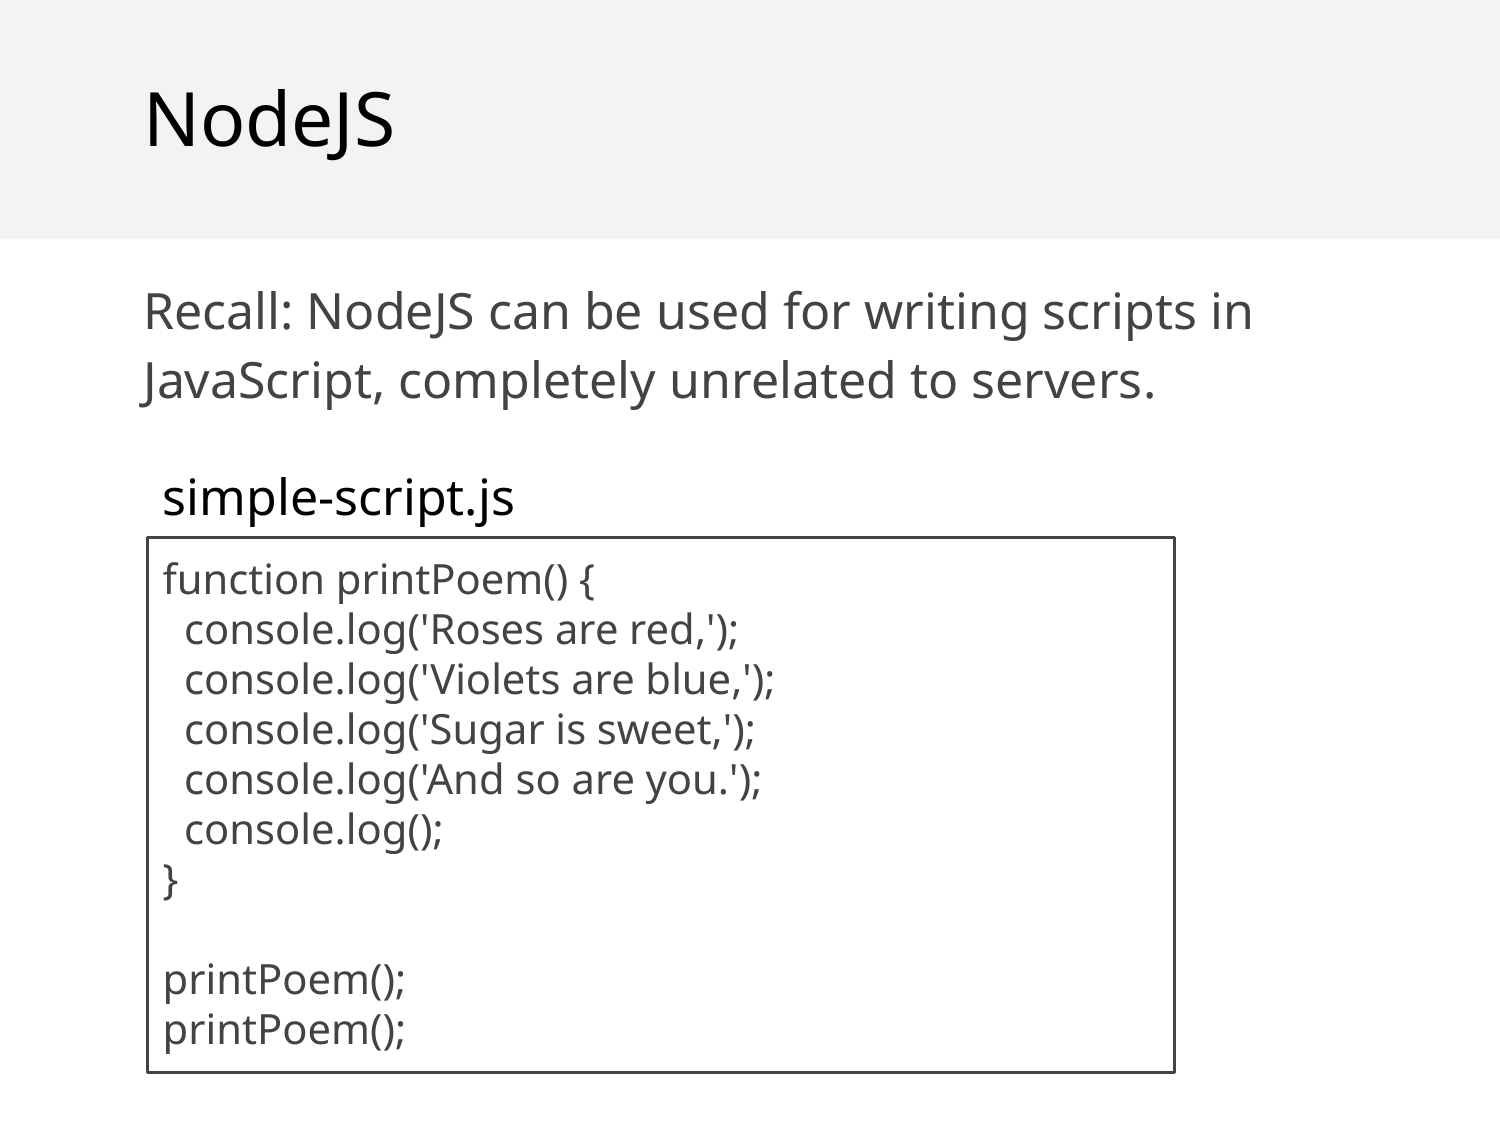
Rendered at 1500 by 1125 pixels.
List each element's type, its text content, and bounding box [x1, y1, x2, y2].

text_box function printPoem() { console.log('Roses are red,'); console.log('Violets are blue,'); console.log('Sugar is sweet,'); console.log('And so are you.'); console.log(); } printPoem(); printPoem(); [147, 537, 1175, 1073]
text_box simple-script.js [147, 450, 1353, 576]
list Recall: NodeJS can be used for writing scripts in JavaScript, completely unrelated to servers. [128, 255, 1372, 438]
title NodeJS [128, 56, 1372, 183]
